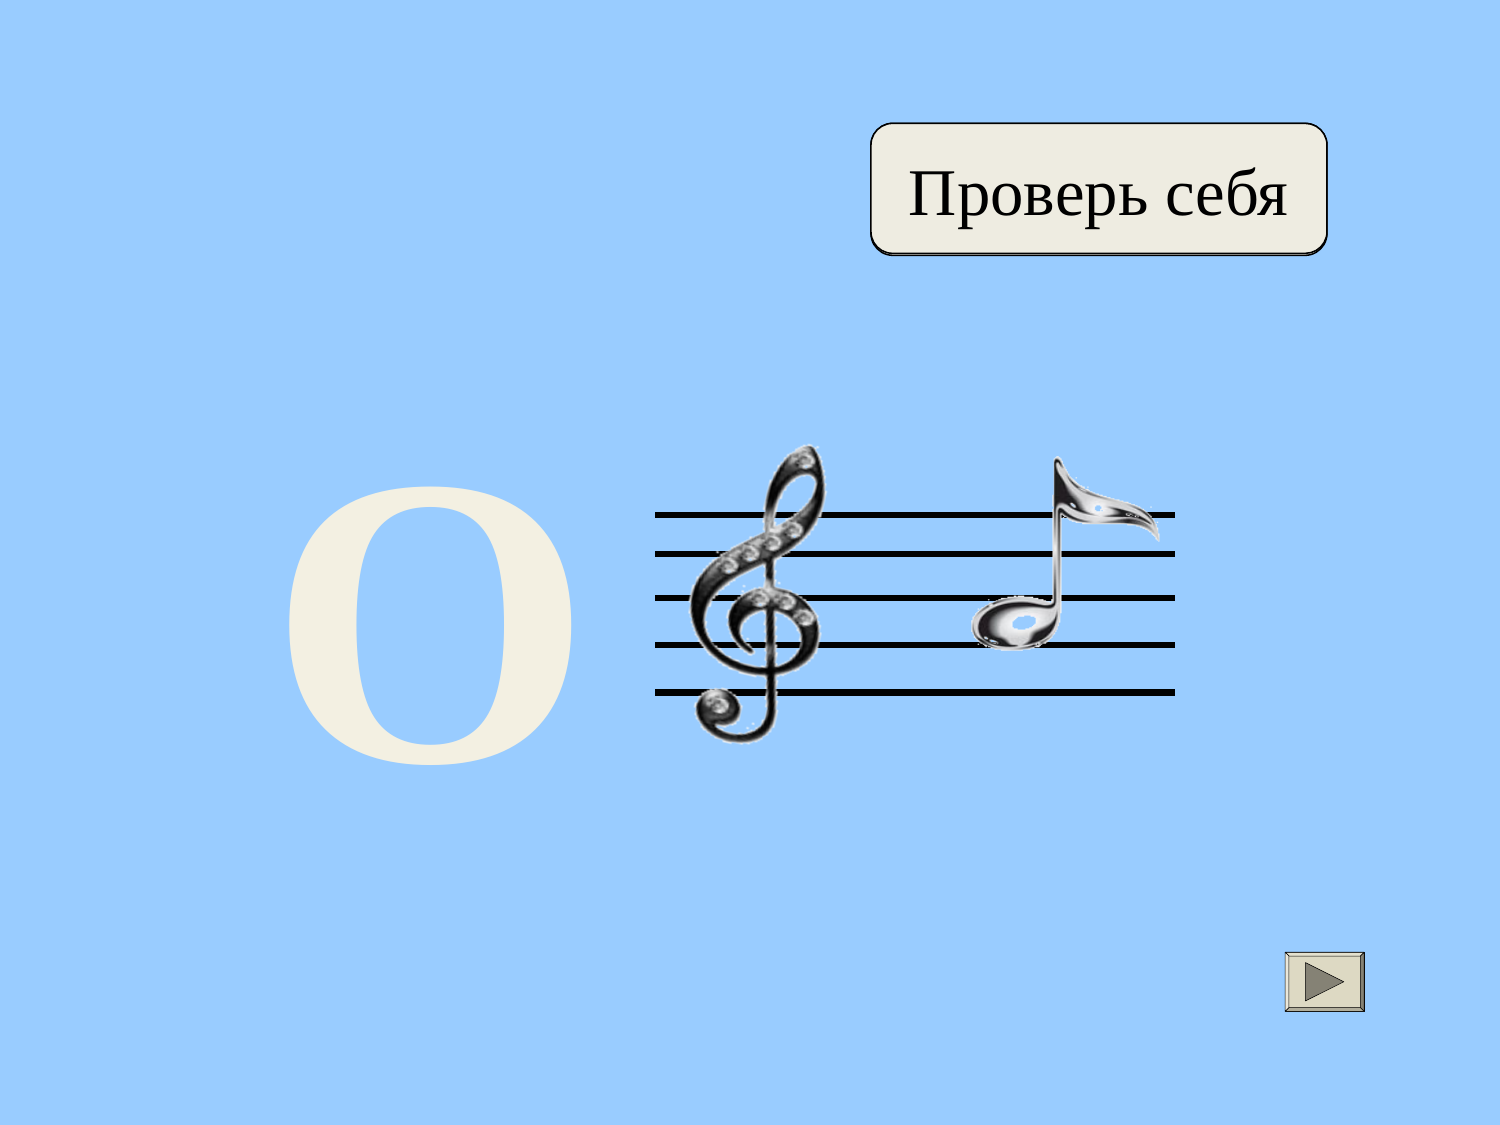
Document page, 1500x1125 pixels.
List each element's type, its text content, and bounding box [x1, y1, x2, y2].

text_box [872, 124, 1329, 255]
text_box [1286, 952, 1365, 1012]
picture [956, 448, 1175, 659]
picture [655, 418, 914, 778]
text_box О [242, 339, 621, 852]
